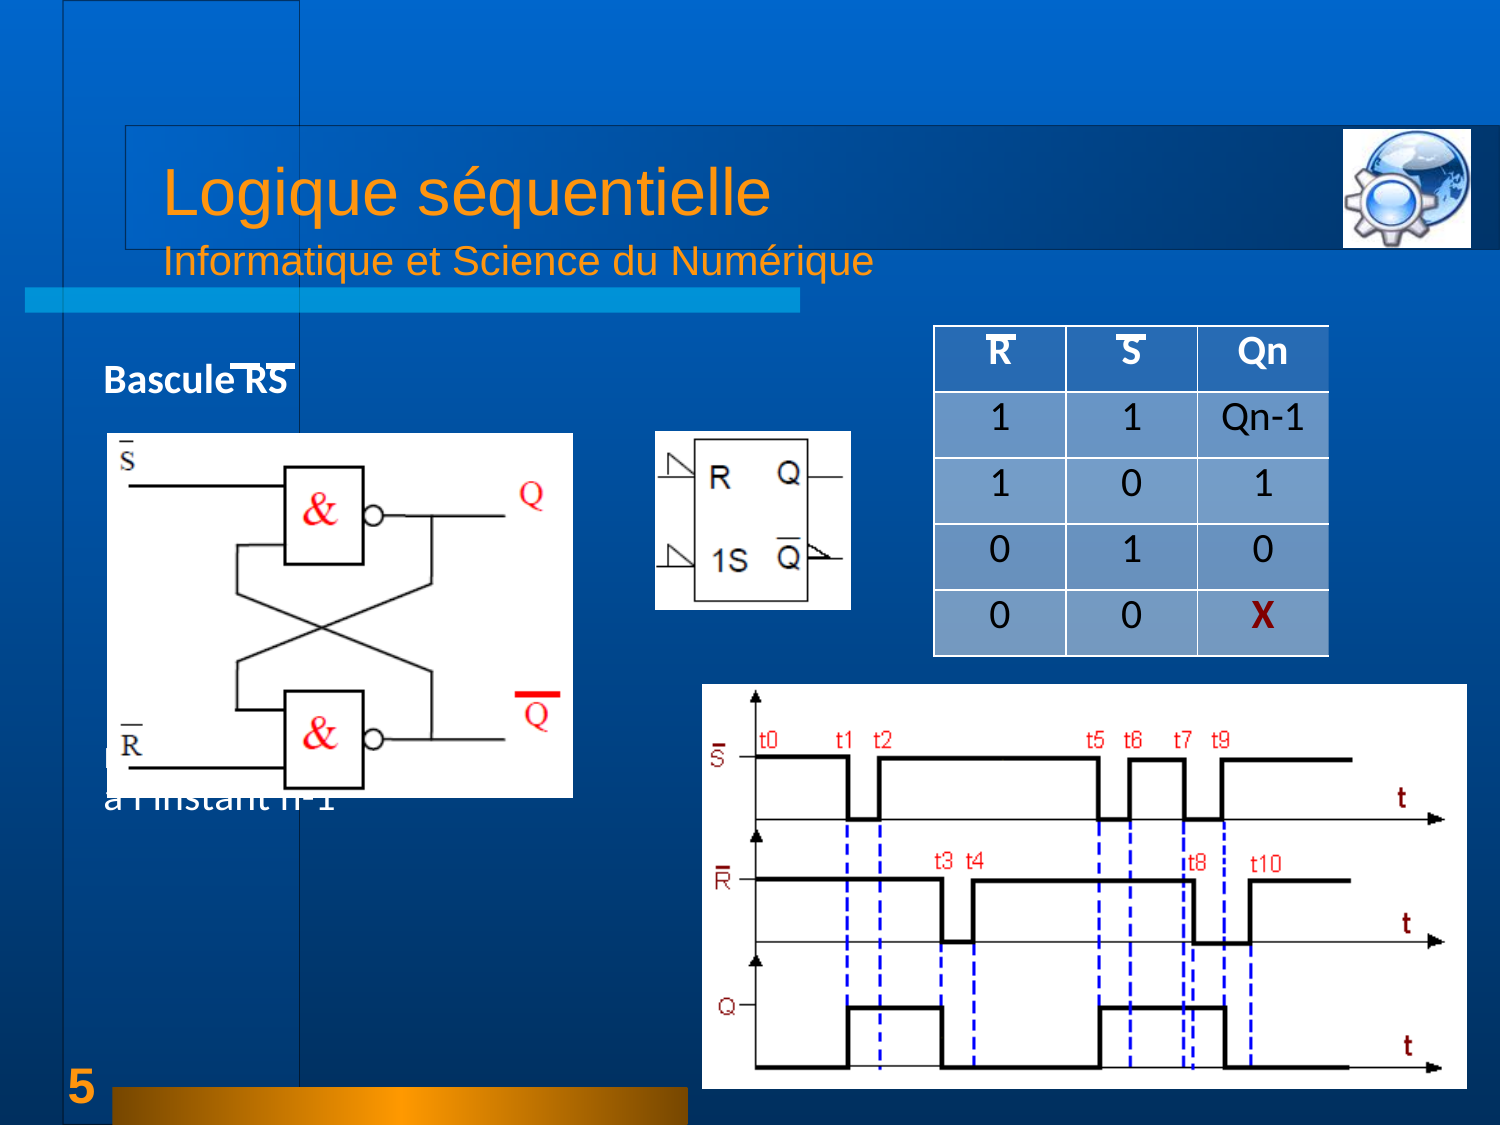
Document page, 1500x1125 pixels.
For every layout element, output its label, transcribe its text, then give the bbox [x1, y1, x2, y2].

table_cell 1 [935, 393, 1065, 457]
picture [107, 433, 573, 798]
picture [1343, 129, 1471, 248]
table_cell 1 [1067, 393, 1197, 457]
table_header S [1067, 327, 1197, 391]
table_cell 0 [1198, 525, 1329, 589]
table_cell Qn-1 [1198, 393, 1329, 457]
table_cell 1 [935, 459, 1065, 523]
table_cell 1 [1198, 459, 1329, 523]
table_cell 0 [935, 591, 1065, 655]
picture [655, 431, 851, 610]
picture [702, 684, 1467, 1089]
table_cell 0 [1067, 591, 1197, 655]
text_box Bascule RS n est l’instant suivant à l’instant n-1 [88, 354, 1418, 982]
table_header R [935, 327, 1065, 391]
table_cell 0 [935, 525, 1065, 589]
table_cell X [1198, 591, 1329, 655]
table_cell 0 [1067, 459, 1197, 523]
table_header Qn [1198, 327, 1329, 391]
table_cell 1 [1067, 525, 1197, 589]
